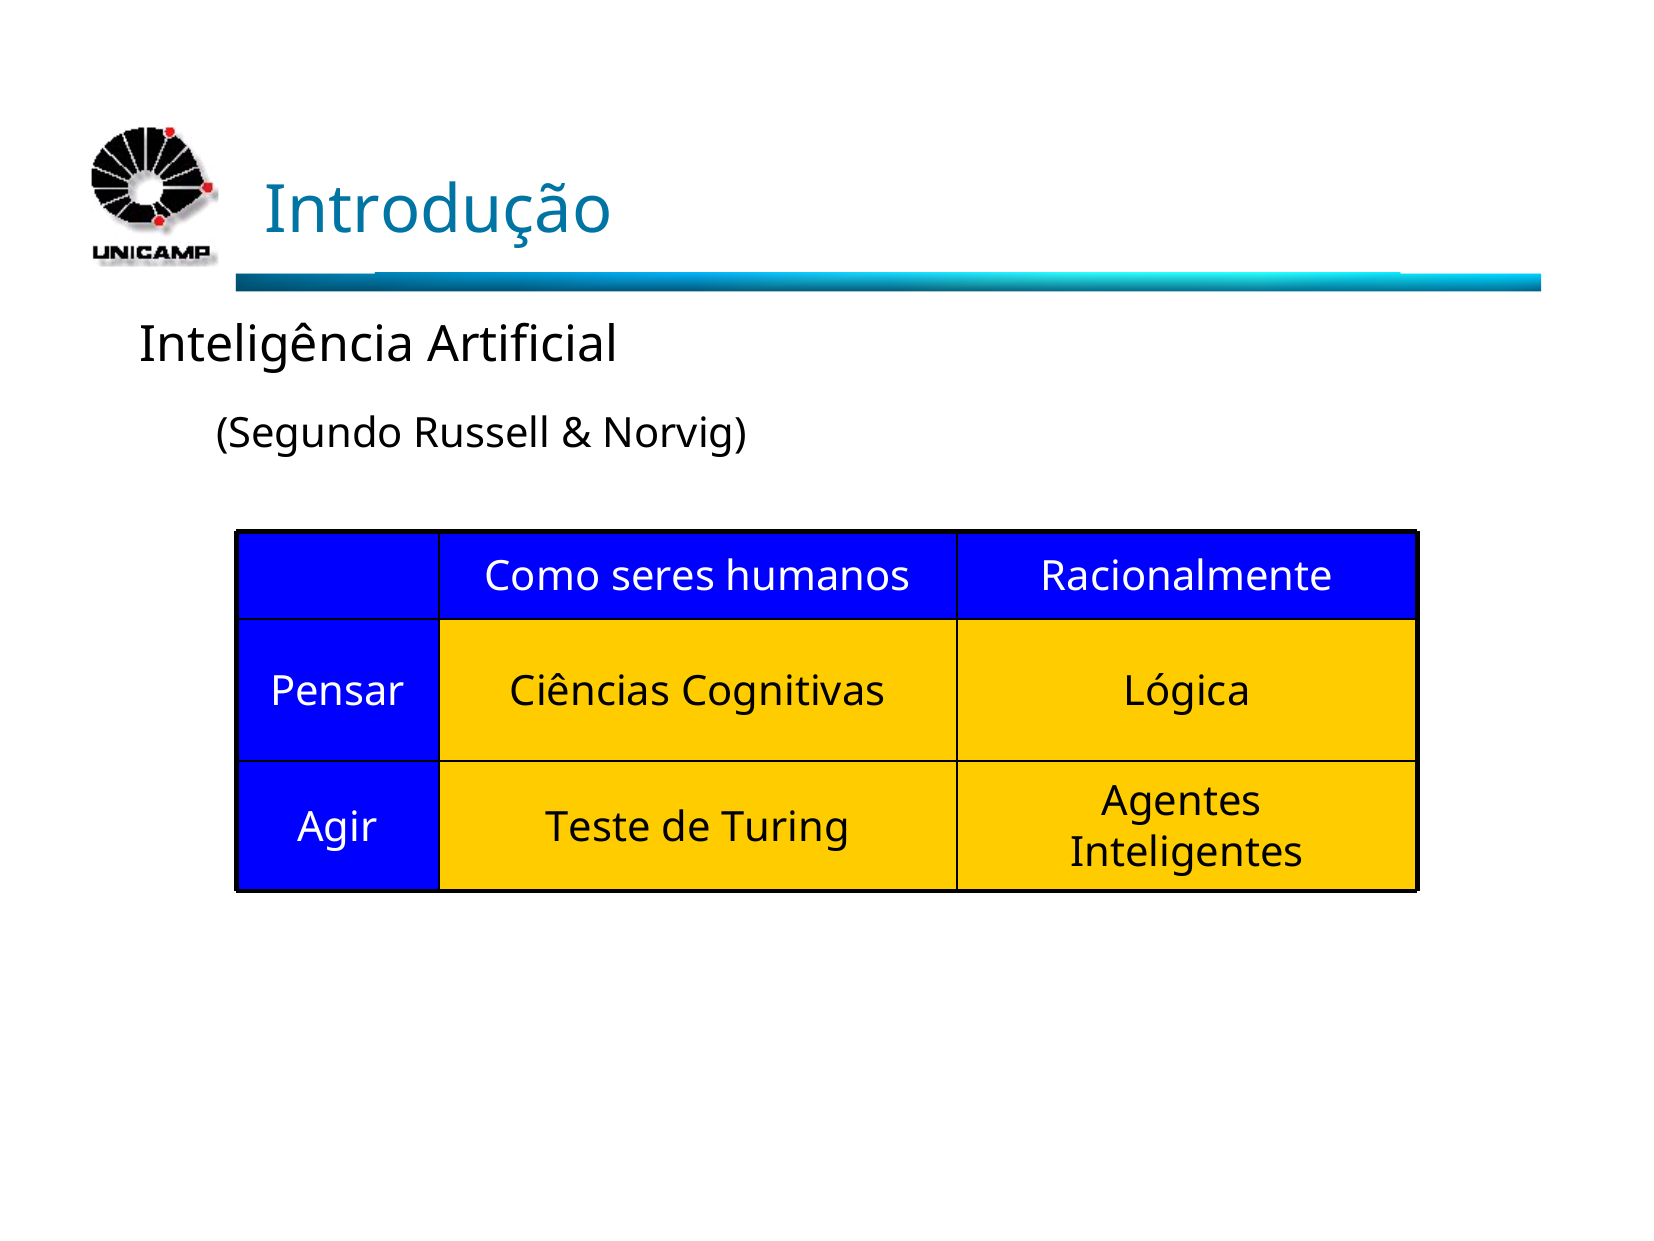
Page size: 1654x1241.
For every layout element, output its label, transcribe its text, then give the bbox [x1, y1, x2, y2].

list Inteligência Artificial (Segundo Russell & Norvig) [121, 309, 1534, 1182]
picture [125, 272, 1654, 295]
title Introdução [264, 35, 1534, 250]
